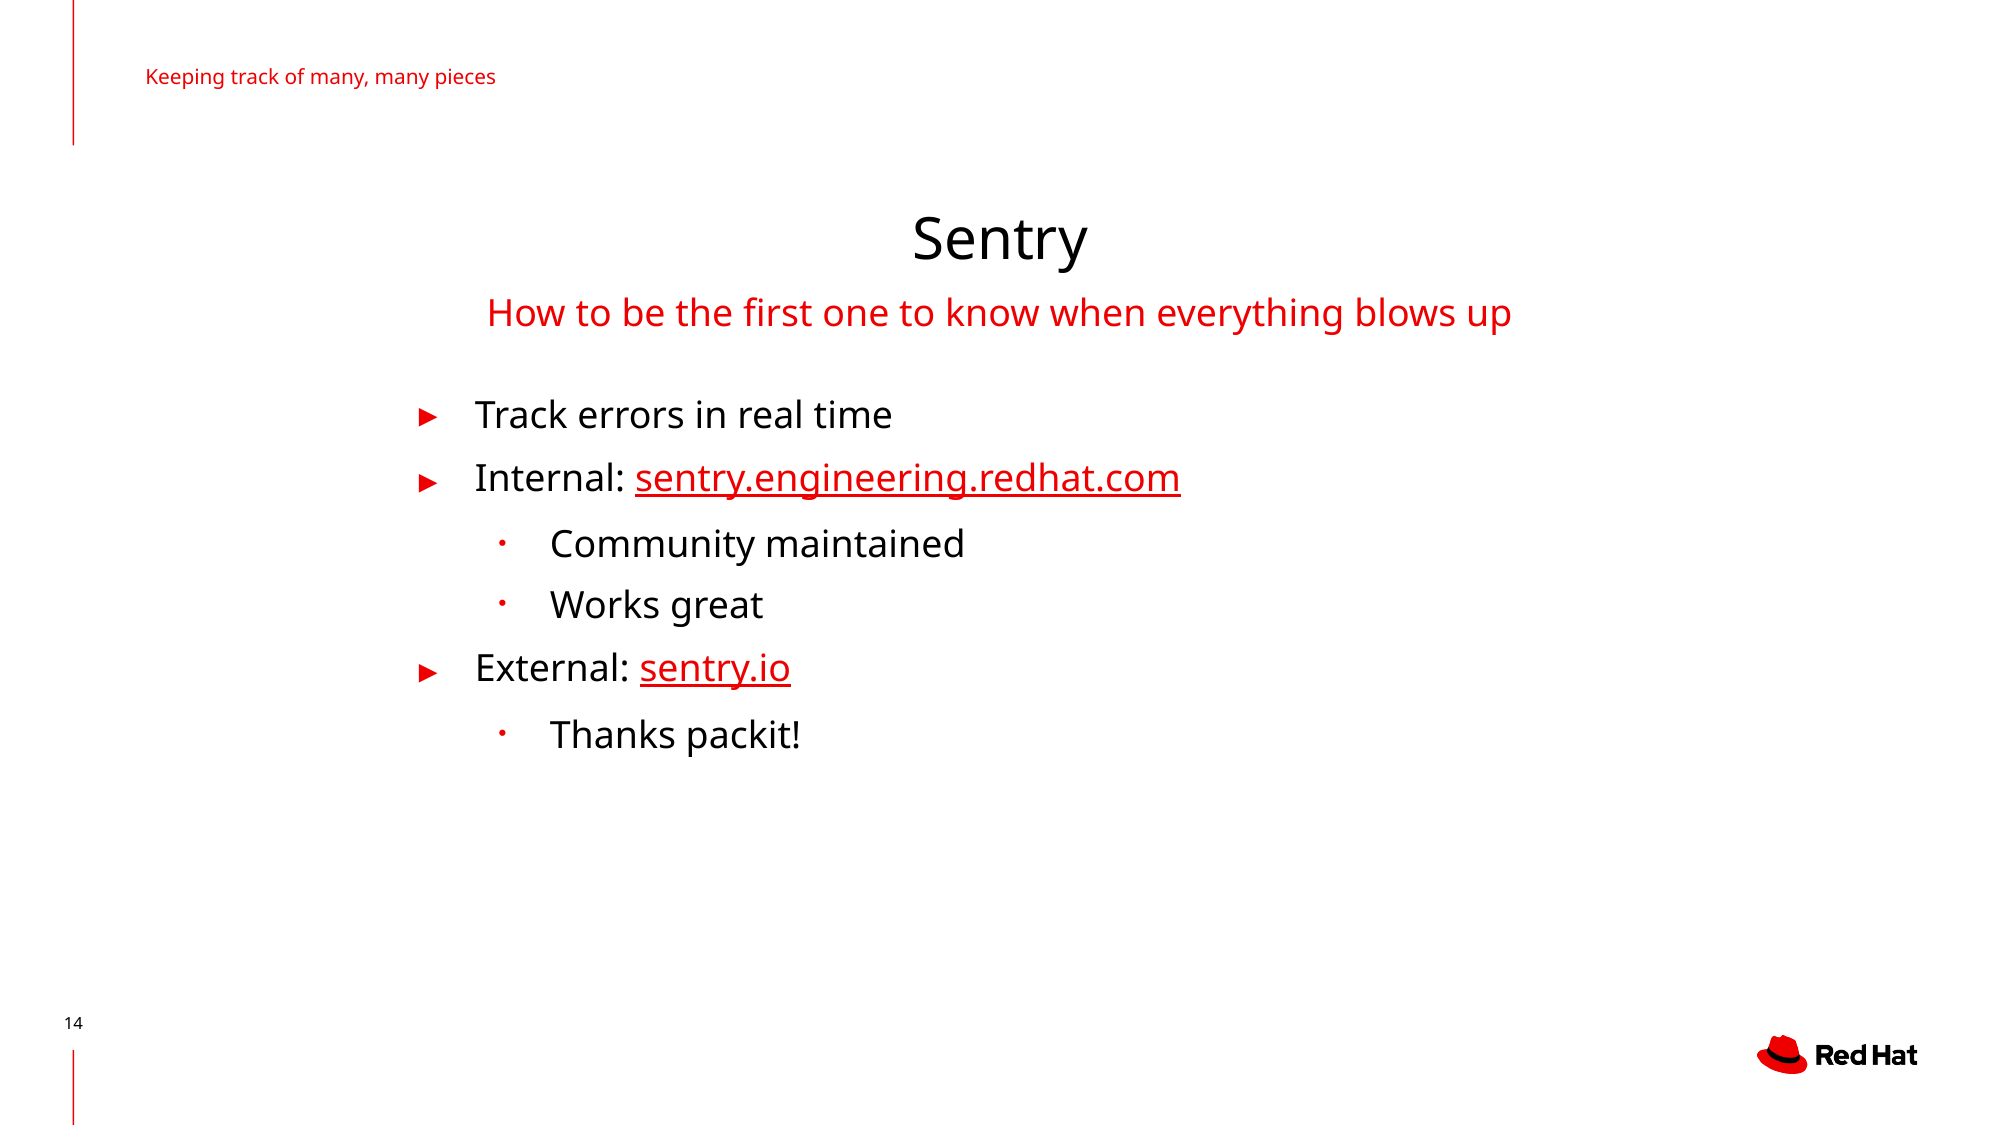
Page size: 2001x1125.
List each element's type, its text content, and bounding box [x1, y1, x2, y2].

subtitle Keeping track of many, many pieces [73, 9, 919, 143]
title Sentry [145, 180, 1855, 271]
list Track errors in real time Internal: sentry.engineering.redhat.com Community maintained Works great External: sentry.io Thanks packit! [399, 375, 1600, 977]
picture [1757, 1035, 1918, 1074]
slide_number <number> [13, 1012, 134, 1036]
subtitle How to be the first one to know when everything blows up [145, 271, 1855, 320]
